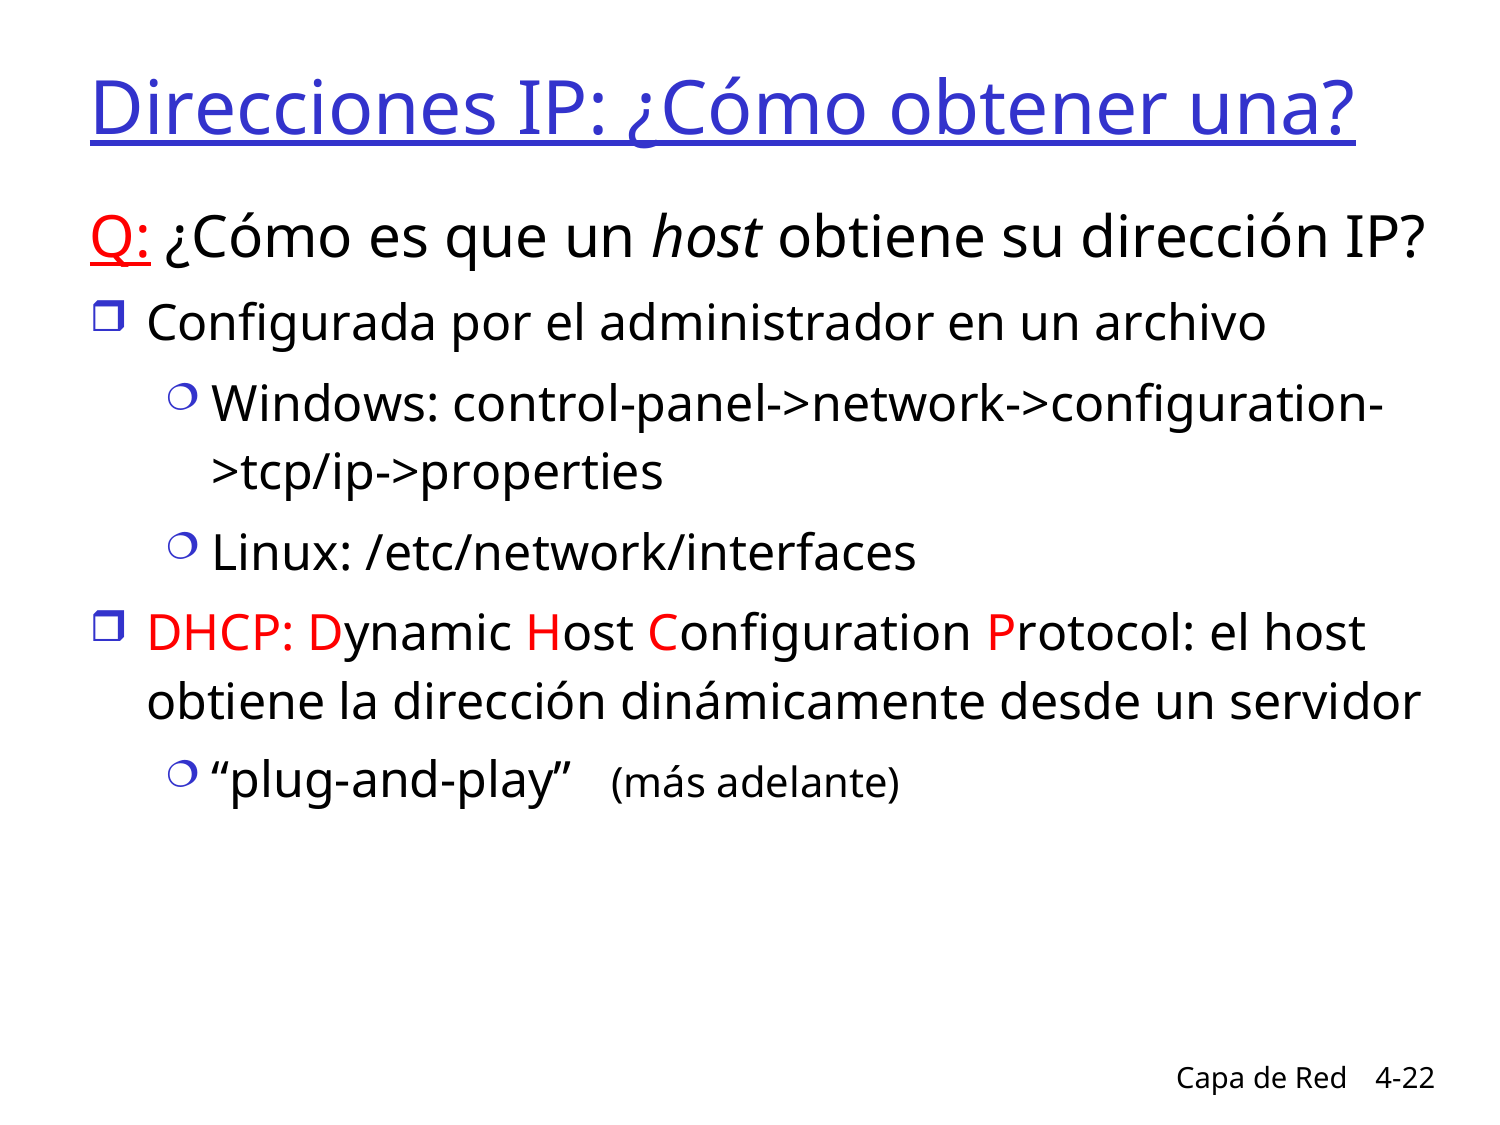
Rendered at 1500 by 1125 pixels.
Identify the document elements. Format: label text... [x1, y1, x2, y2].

title Direcciones IP: ¿Cómo obtener una? [75, 15, 1463, 187]
list Q: ¿Cómo es que un host obtiene su dirección IP? Configurada por el administrador en un archivo Windows: control-panel->network->configuration->tcp/ip->properties Linux: /etc/network/interfaces DHCP: Dynamic Host Configuration Protocol: el host obtiene la dirección dinámicamente desde un servidor “plug-and-play” (más adelante) [75, 187, 1463, 1044]
